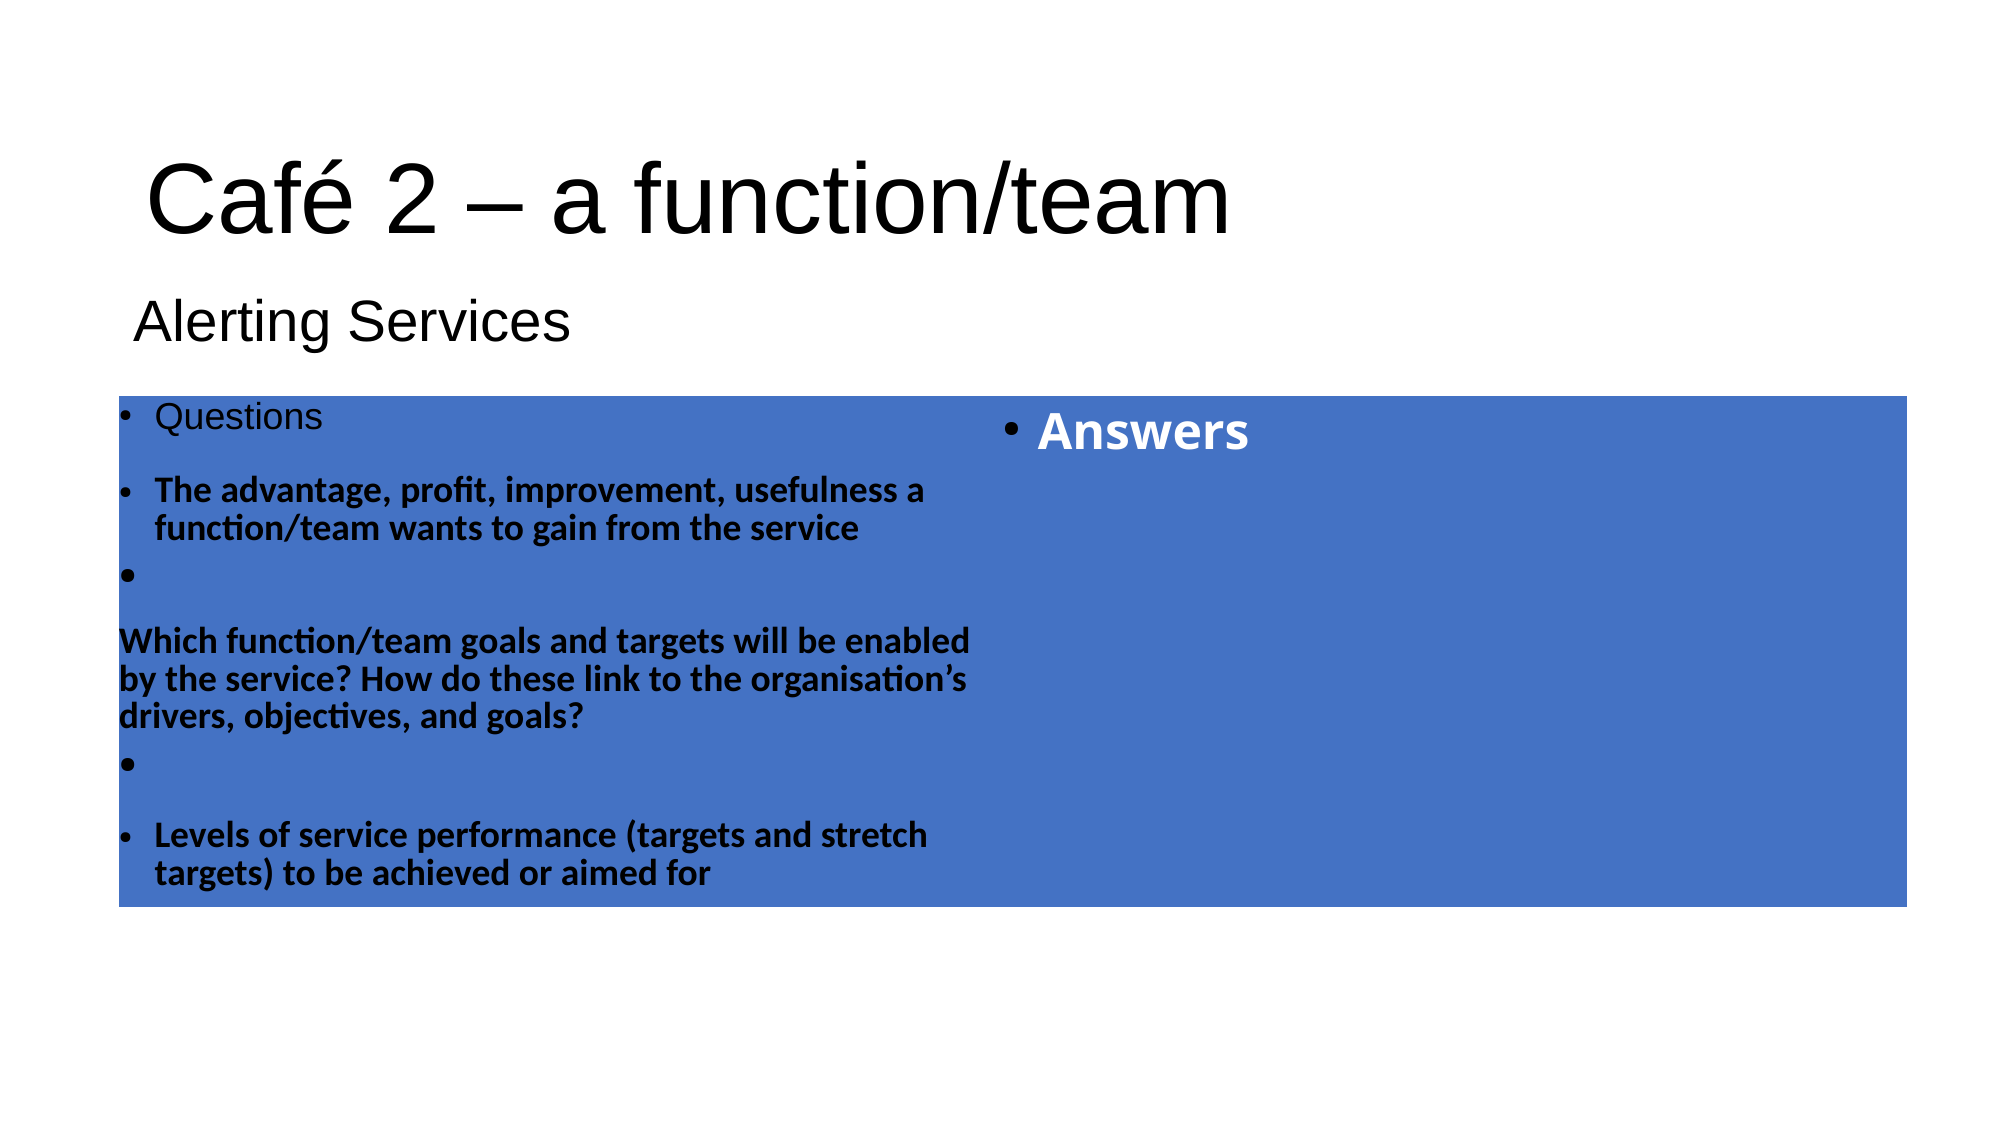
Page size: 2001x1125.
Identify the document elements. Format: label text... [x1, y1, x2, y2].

table_cell [1002, 819, 1907, 907]
table_cell Levels of service performance (targets and stretch targets) to be achieved or aimed for [119, 819, 1002, 907]
subtitle Alerting Services [119, 283, 1780, 375]
table_header Answers [1002, 396, 1907, 474]
table_cell [1002, 625, 1907, 819]
table_header Questions [119, 396, 1002, 474]
table_cell The advantage, profit, improvement, usefulness a function/team wants to gain from the service [119, 474, 1002, 625]
title Café 2 – a function/team [119, 66, 1750, 263]
table_cell Which function/team goals and targets will be enabled by the service? How do these link to the organisation’s drivers, objectives, and goals? [119, 625, 1002, 819]
table_cell [1002, 474, 1907, 625]
